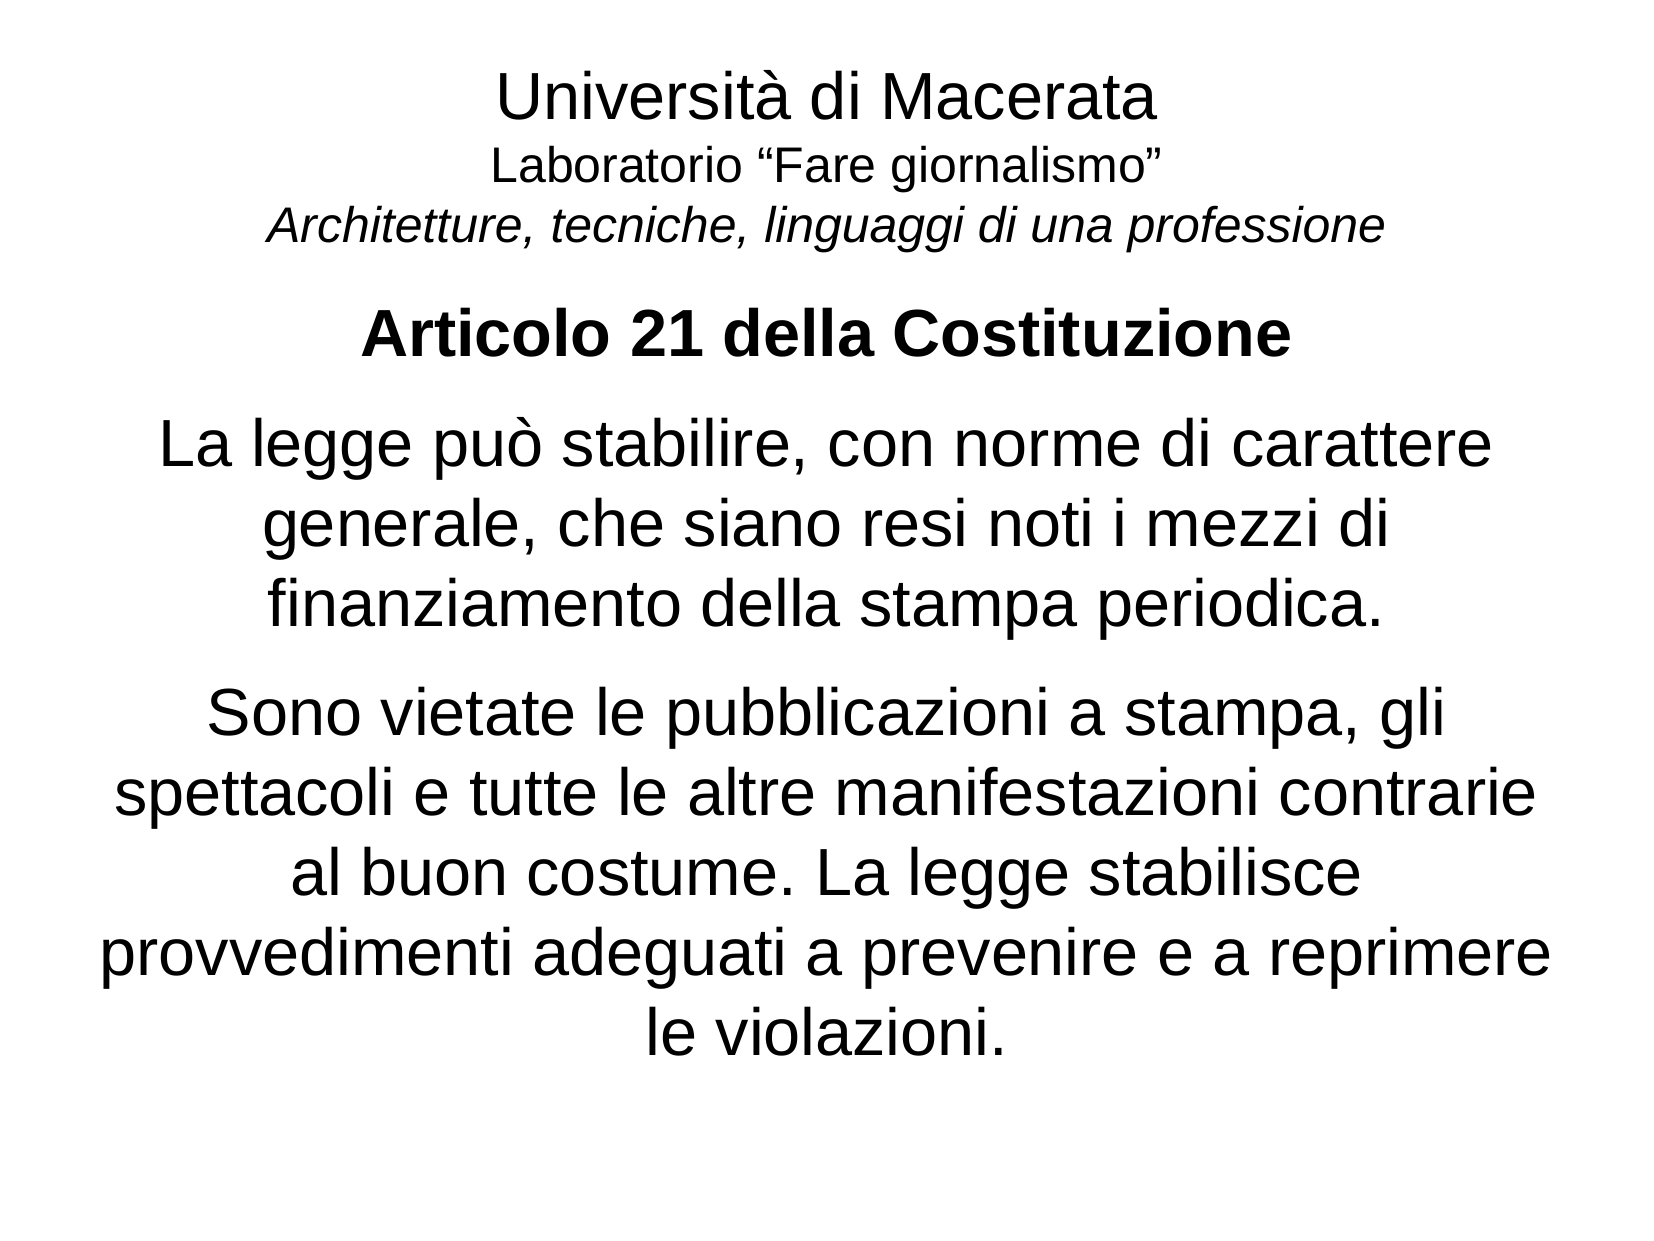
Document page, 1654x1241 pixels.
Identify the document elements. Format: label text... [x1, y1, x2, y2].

list Articolo 21 della Costituzione La legge può stabilire, con norme di carattere generale, che siano resi noti i mezzi di finanziamento della stampa periodica. Sono vietate le pubblicazioni a stampa, gli spettacoli e tutte le altre manifestazioni contrarie al buon costume. La legge stabilisce provvedimenti adeguati a prevenire e a reprimere le violazioni. [82, 290, 1571, 1109]
title Università di Macerata Laboratorio “Fare giornalismo” Architetture, tecniche, linguaggi di una professione [82, 49, 1571, 257]
